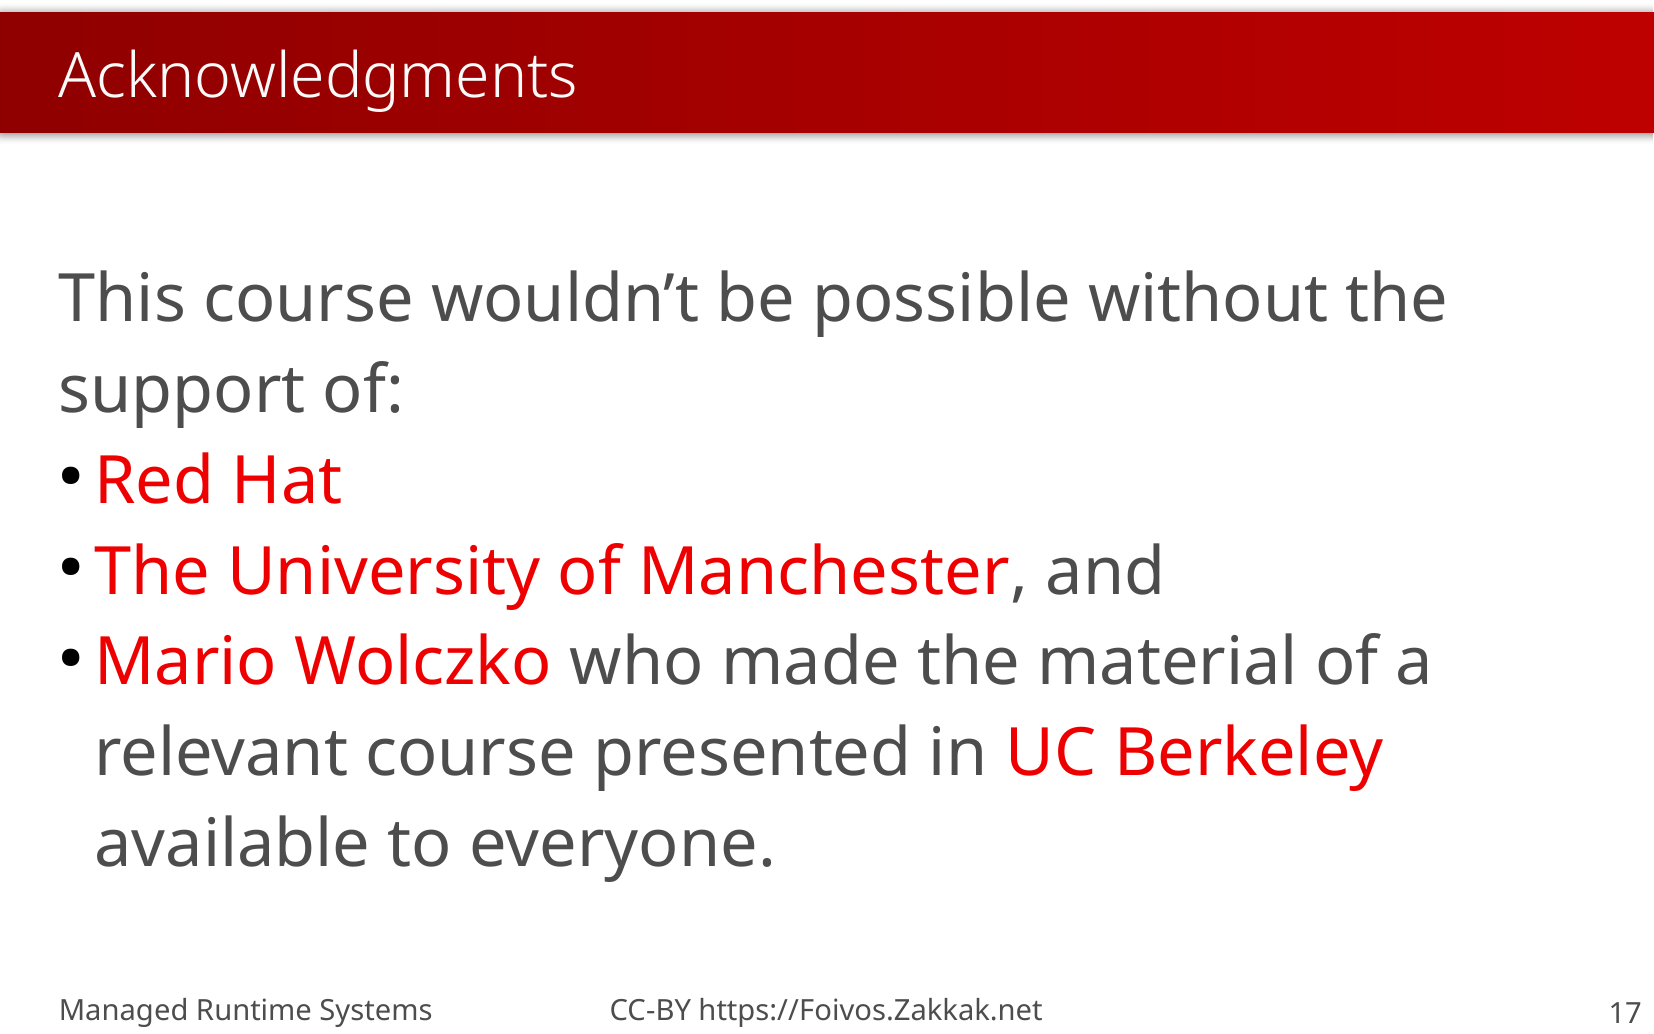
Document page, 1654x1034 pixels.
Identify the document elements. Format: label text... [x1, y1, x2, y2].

title Acknowledgments [58, 7, 1329, 139]
subtitle This course wouldn’t be possible without the support of: Red Hat The University of Manchester, and Mario Wolczko who made the material of a relevant course presented in UC Berkeley available to everyone. [58, 177, 1594, 960]
